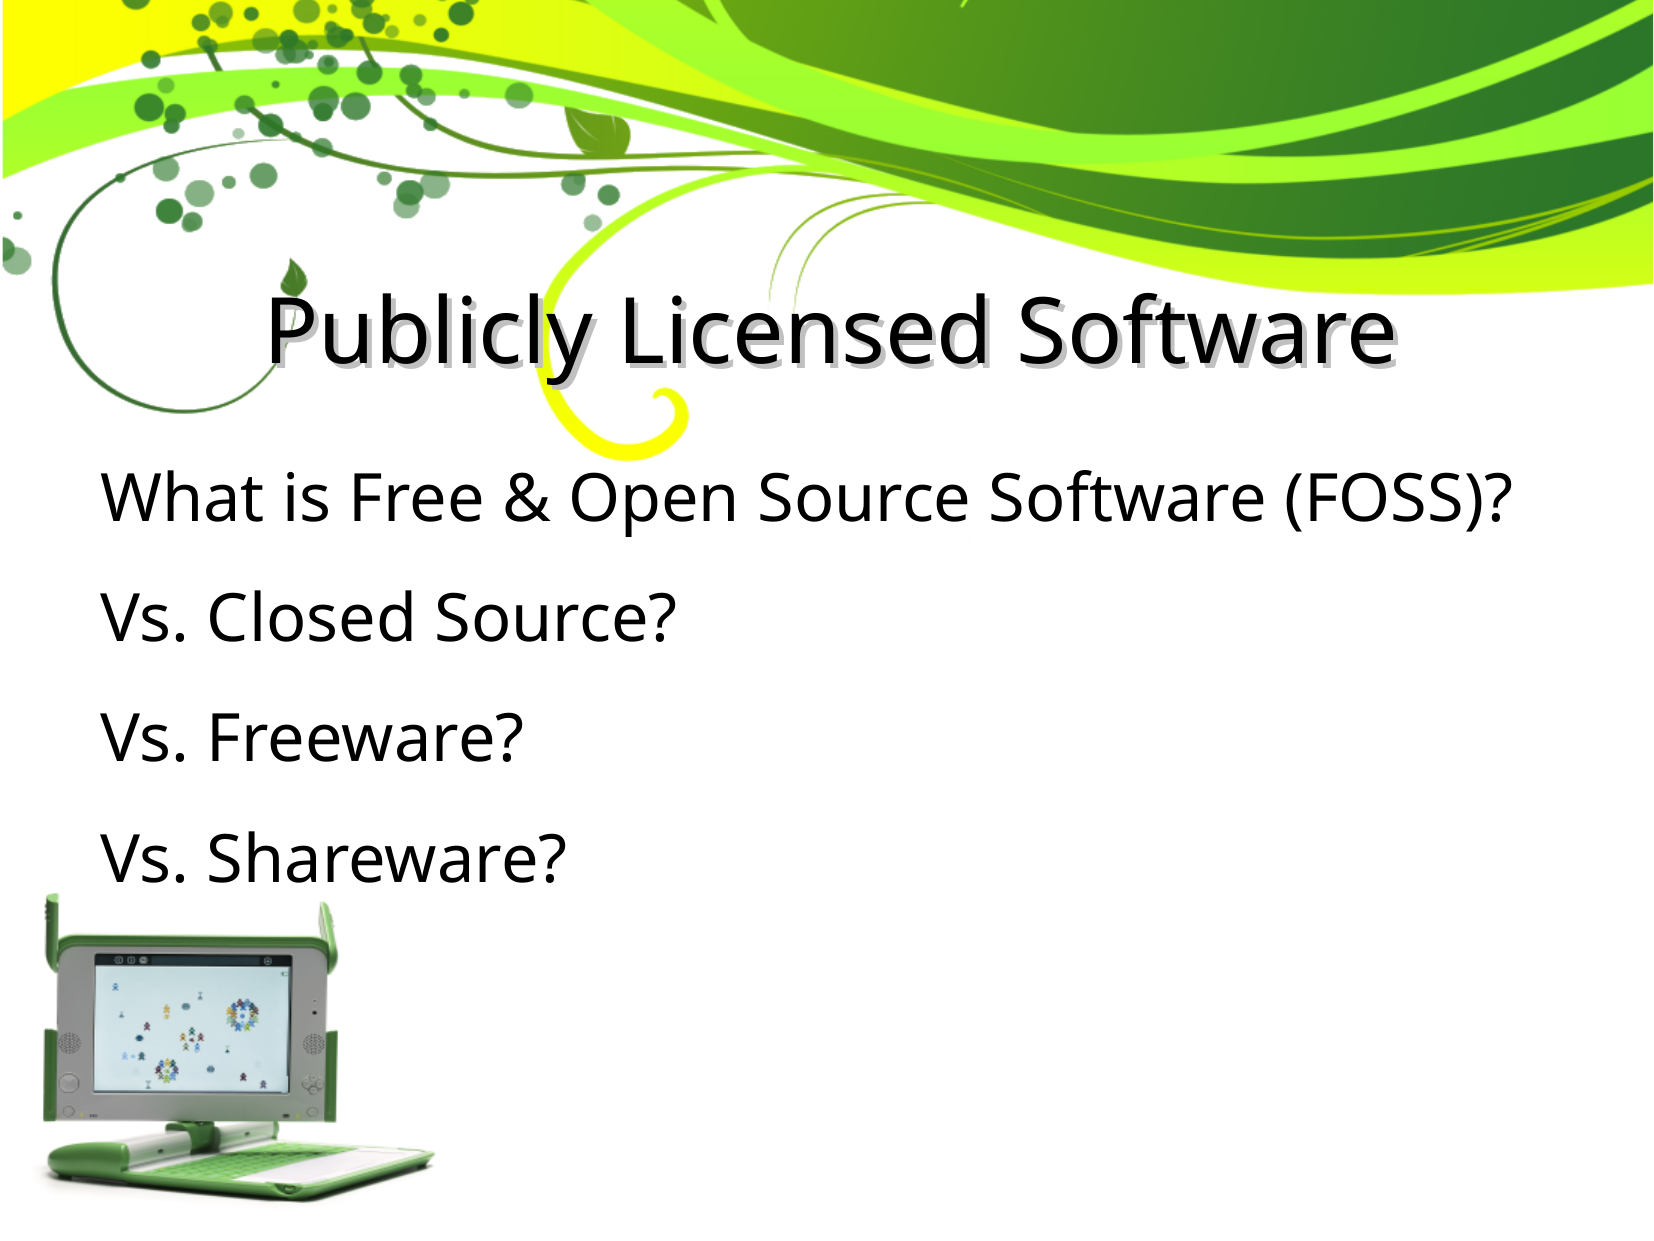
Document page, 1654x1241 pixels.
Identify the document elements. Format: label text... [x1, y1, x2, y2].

list What is Free & Open Source Software (FOSS)? Vs. Closed Source? Vs. Freeware? Vs. Shareware? [82, 450, 1571, 1095]
title Publicly Licensed Software [87, 225, 1576, 433]
picture [0, 0, 1654, 1241]
